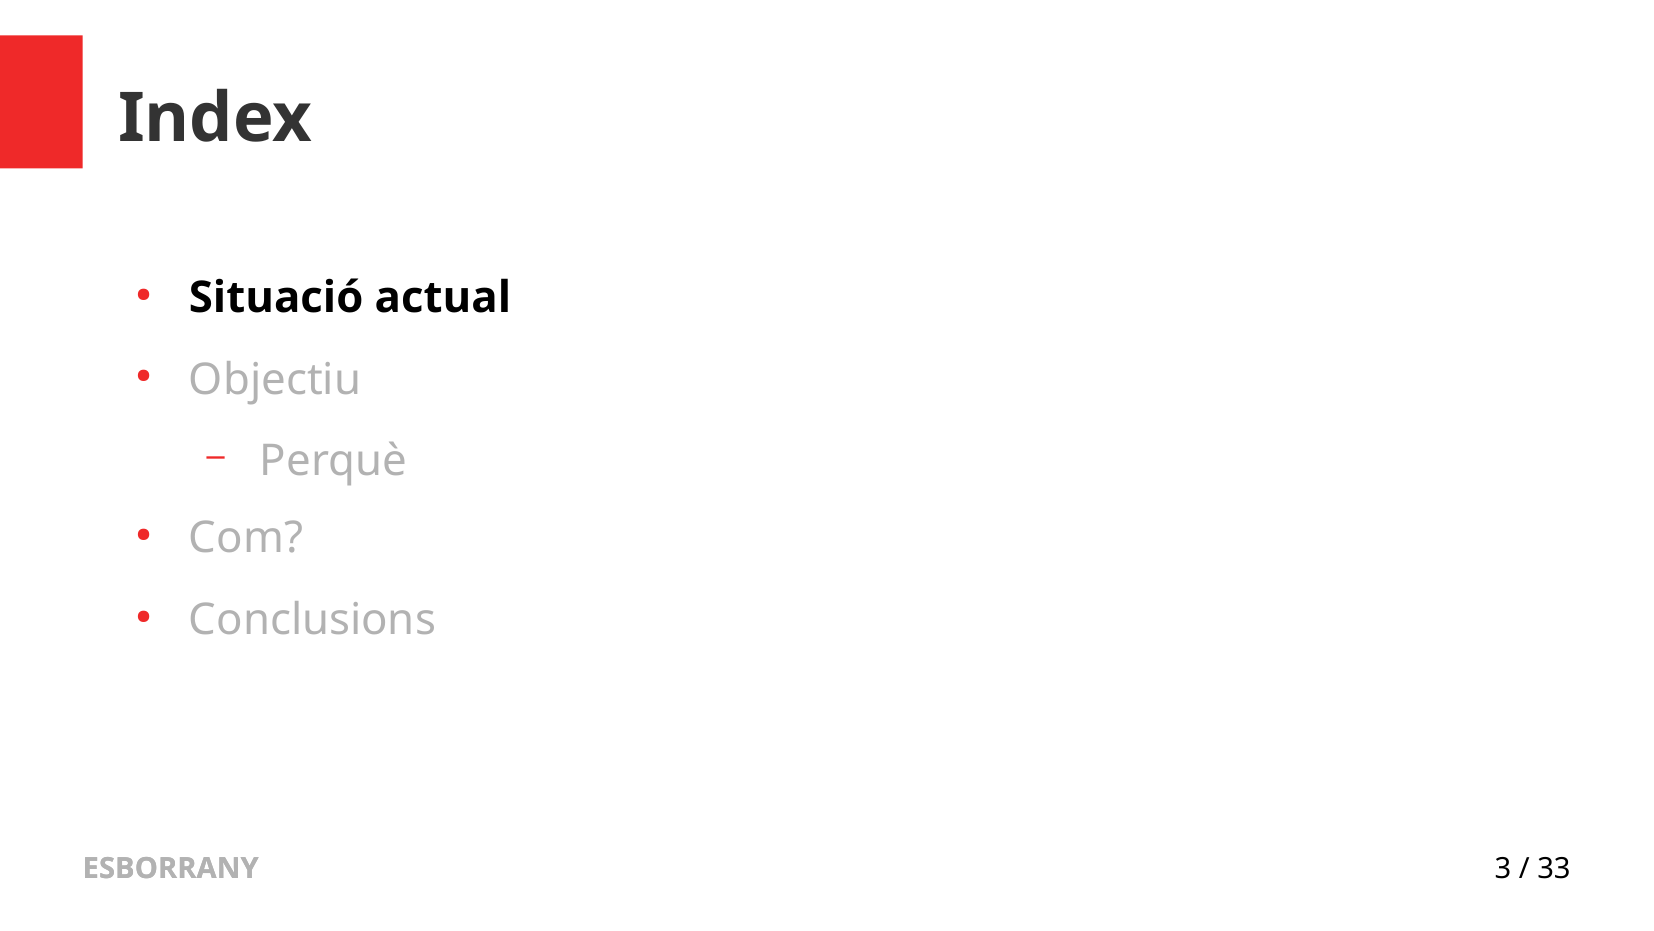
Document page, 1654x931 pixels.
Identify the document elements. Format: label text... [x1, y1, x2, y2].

list Situació actual Objectiu Perquè Com? Conclusions [118, 265, 1536, 806]
title Index [118, 37, 1571, 193]
